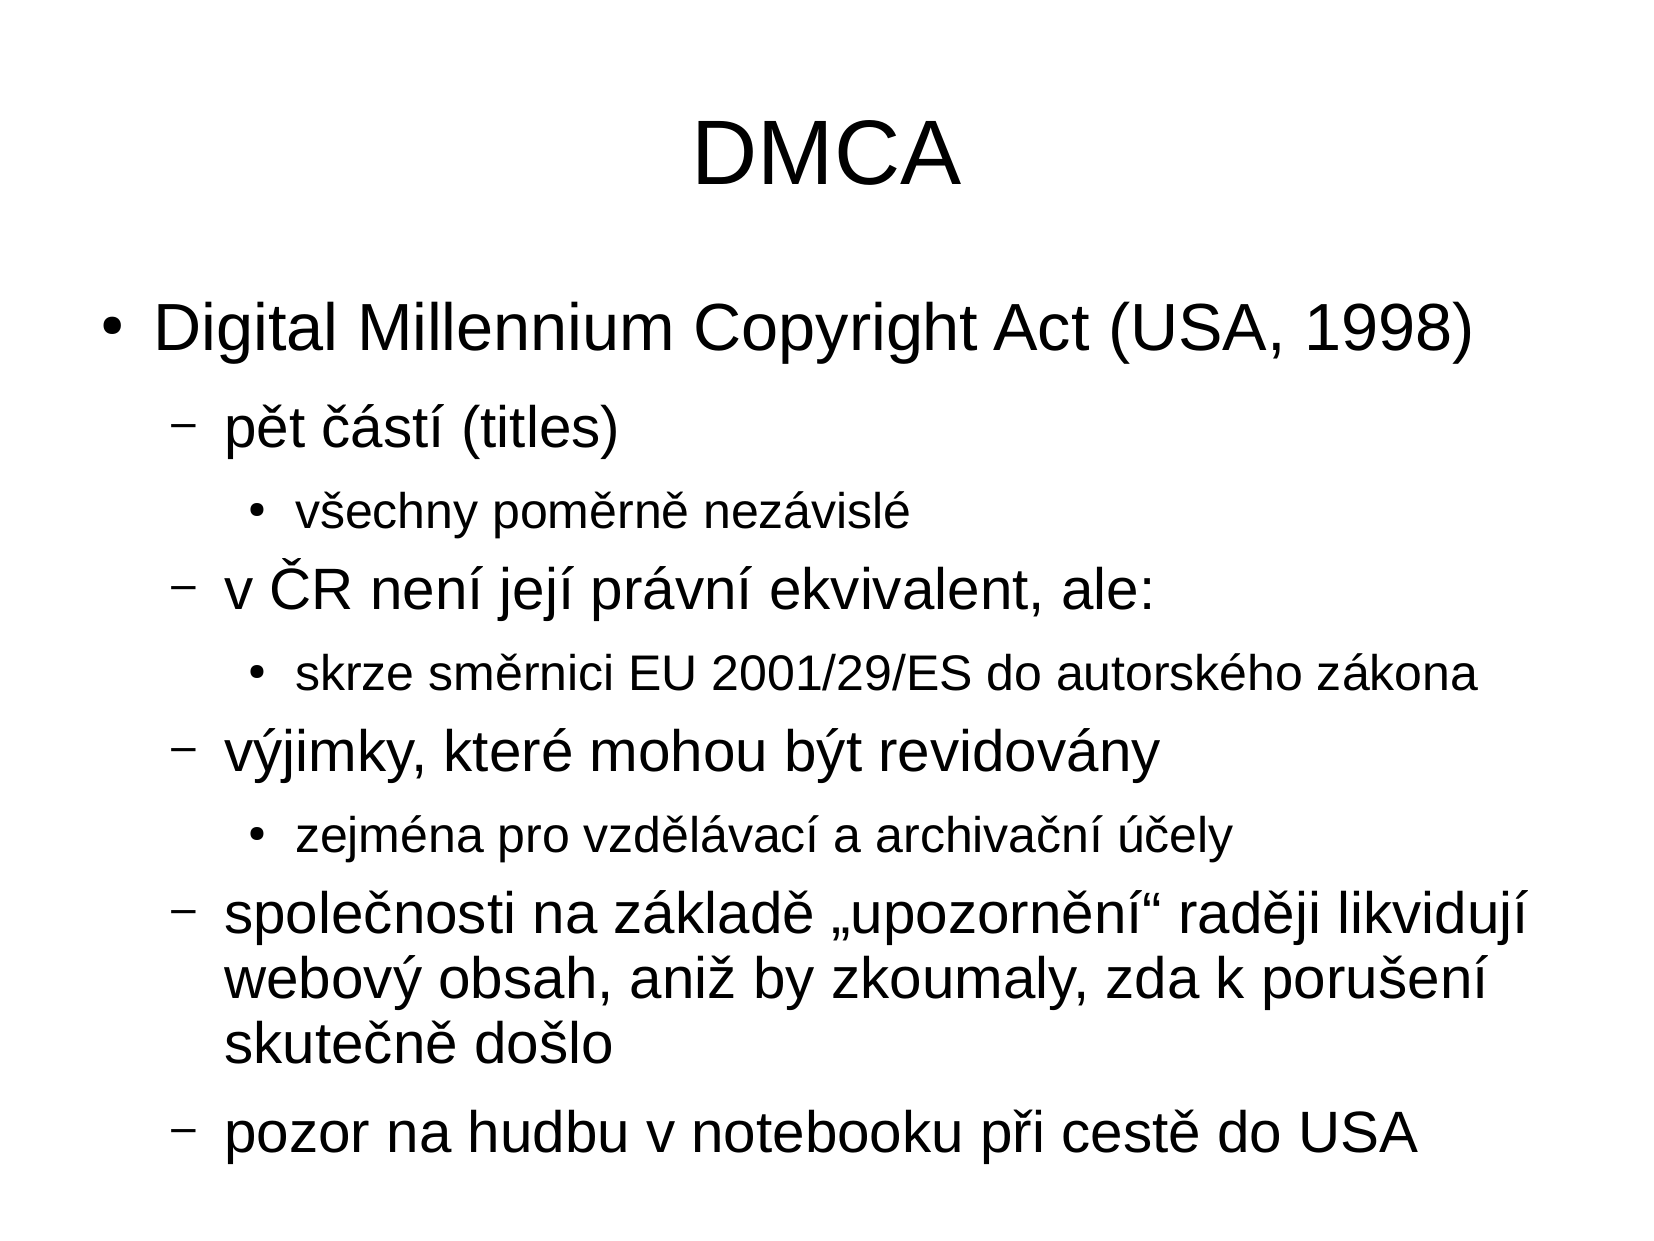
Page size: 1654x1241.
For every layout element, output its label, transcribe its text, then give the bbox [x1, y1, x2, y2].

list Digital Millennium Copyright Act (USA, 1998) pět částí (titles) všechny poměrně nezávislé v ČR není její právní ekvivalent, ale: skrze směrnici EU 2001/29/ES do autorského zákona výjimky, které mohou být revidovány zejména pro vzdělávací a archivační účely společnosti na základě „upozornění“ raději likvidují webový obsah, aniž by zkoumaly, zda k porušení skutečně došlo pozor na hudbu v notebooku při cestě do USA [82, 290, 1538, 1217]
title DMCA [82, 49, 1571, 257]
